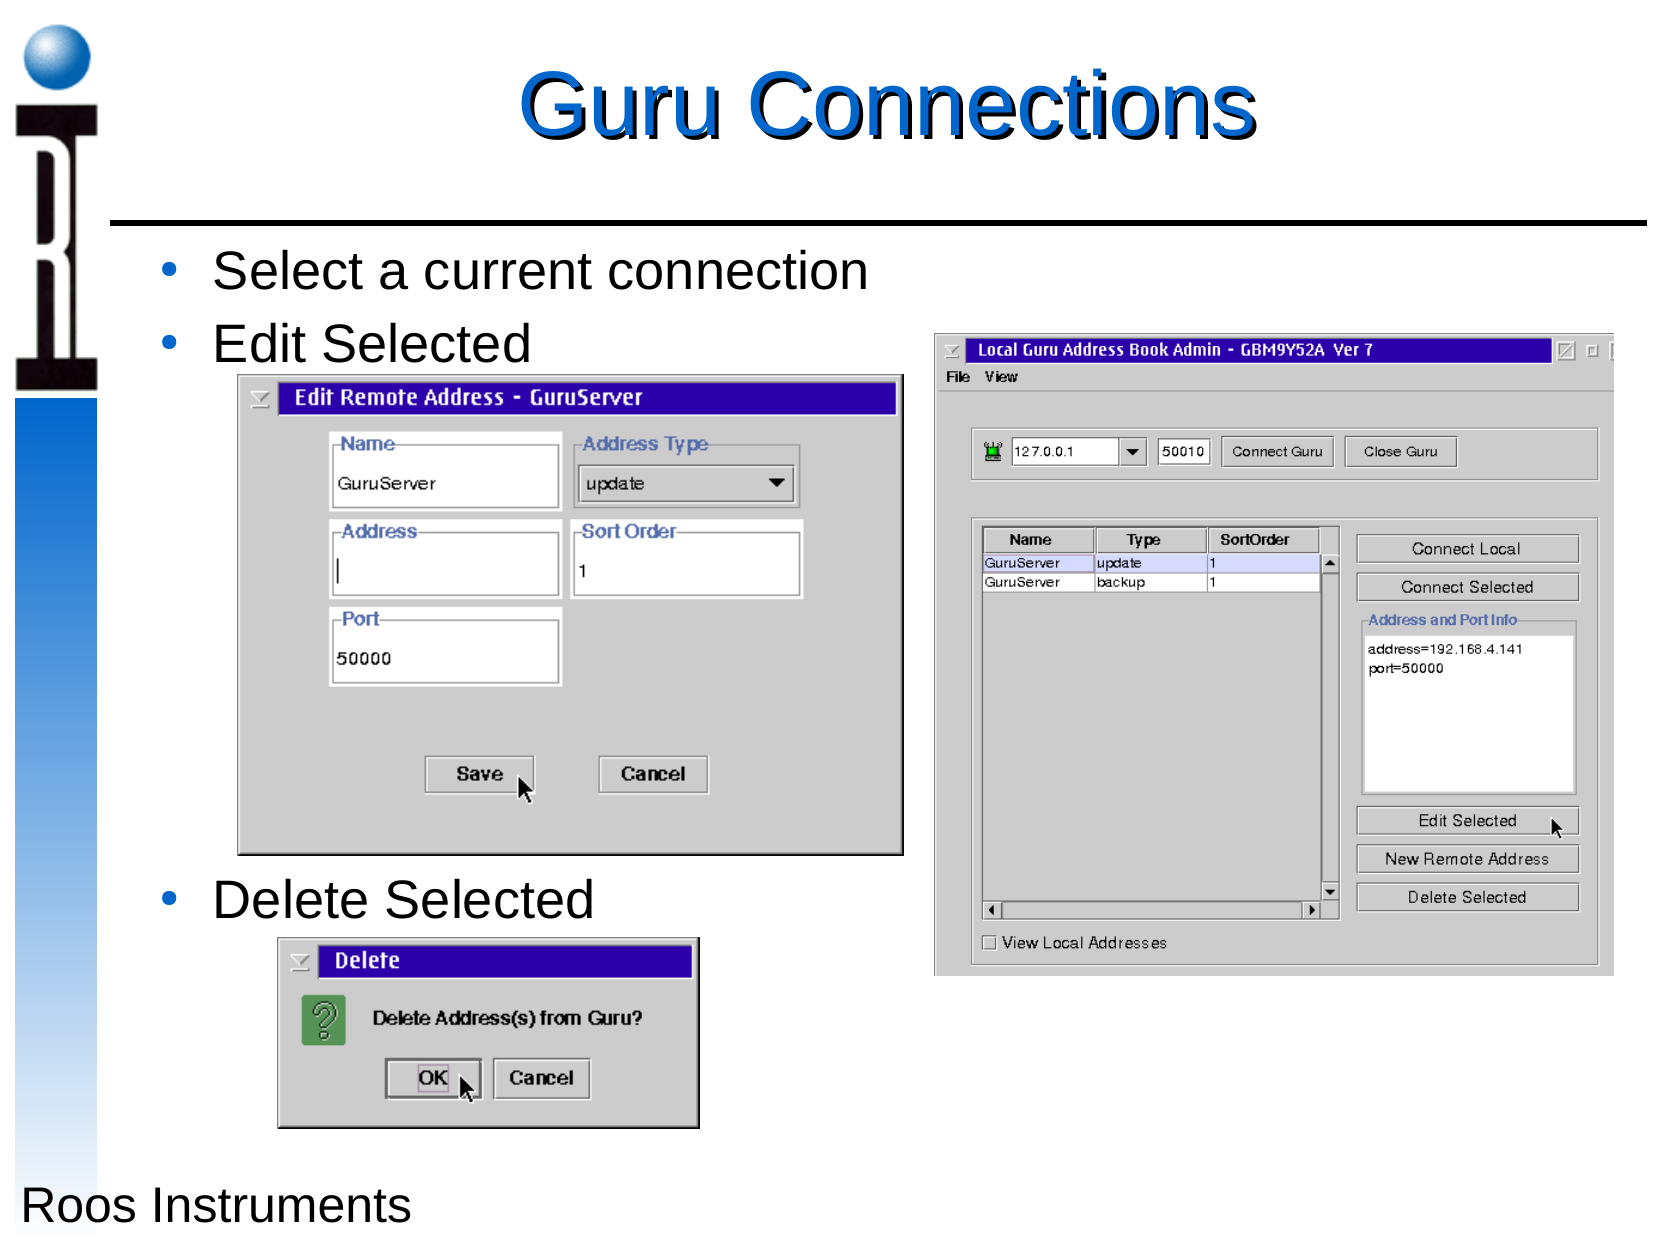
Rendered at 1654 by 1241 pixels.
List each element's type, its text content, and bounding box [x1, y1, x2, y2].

picture [277, 937, 700, 1129]
title Guru Connections [121, 0, 1654, 208]
picture [11, 20, 103, 398]
picture [237, 374, 904, 856]
list Select a current connection Edit Selected Delete Selected [124, 240, 1654, 1104]
picture [934, 333, 1614, 976]
